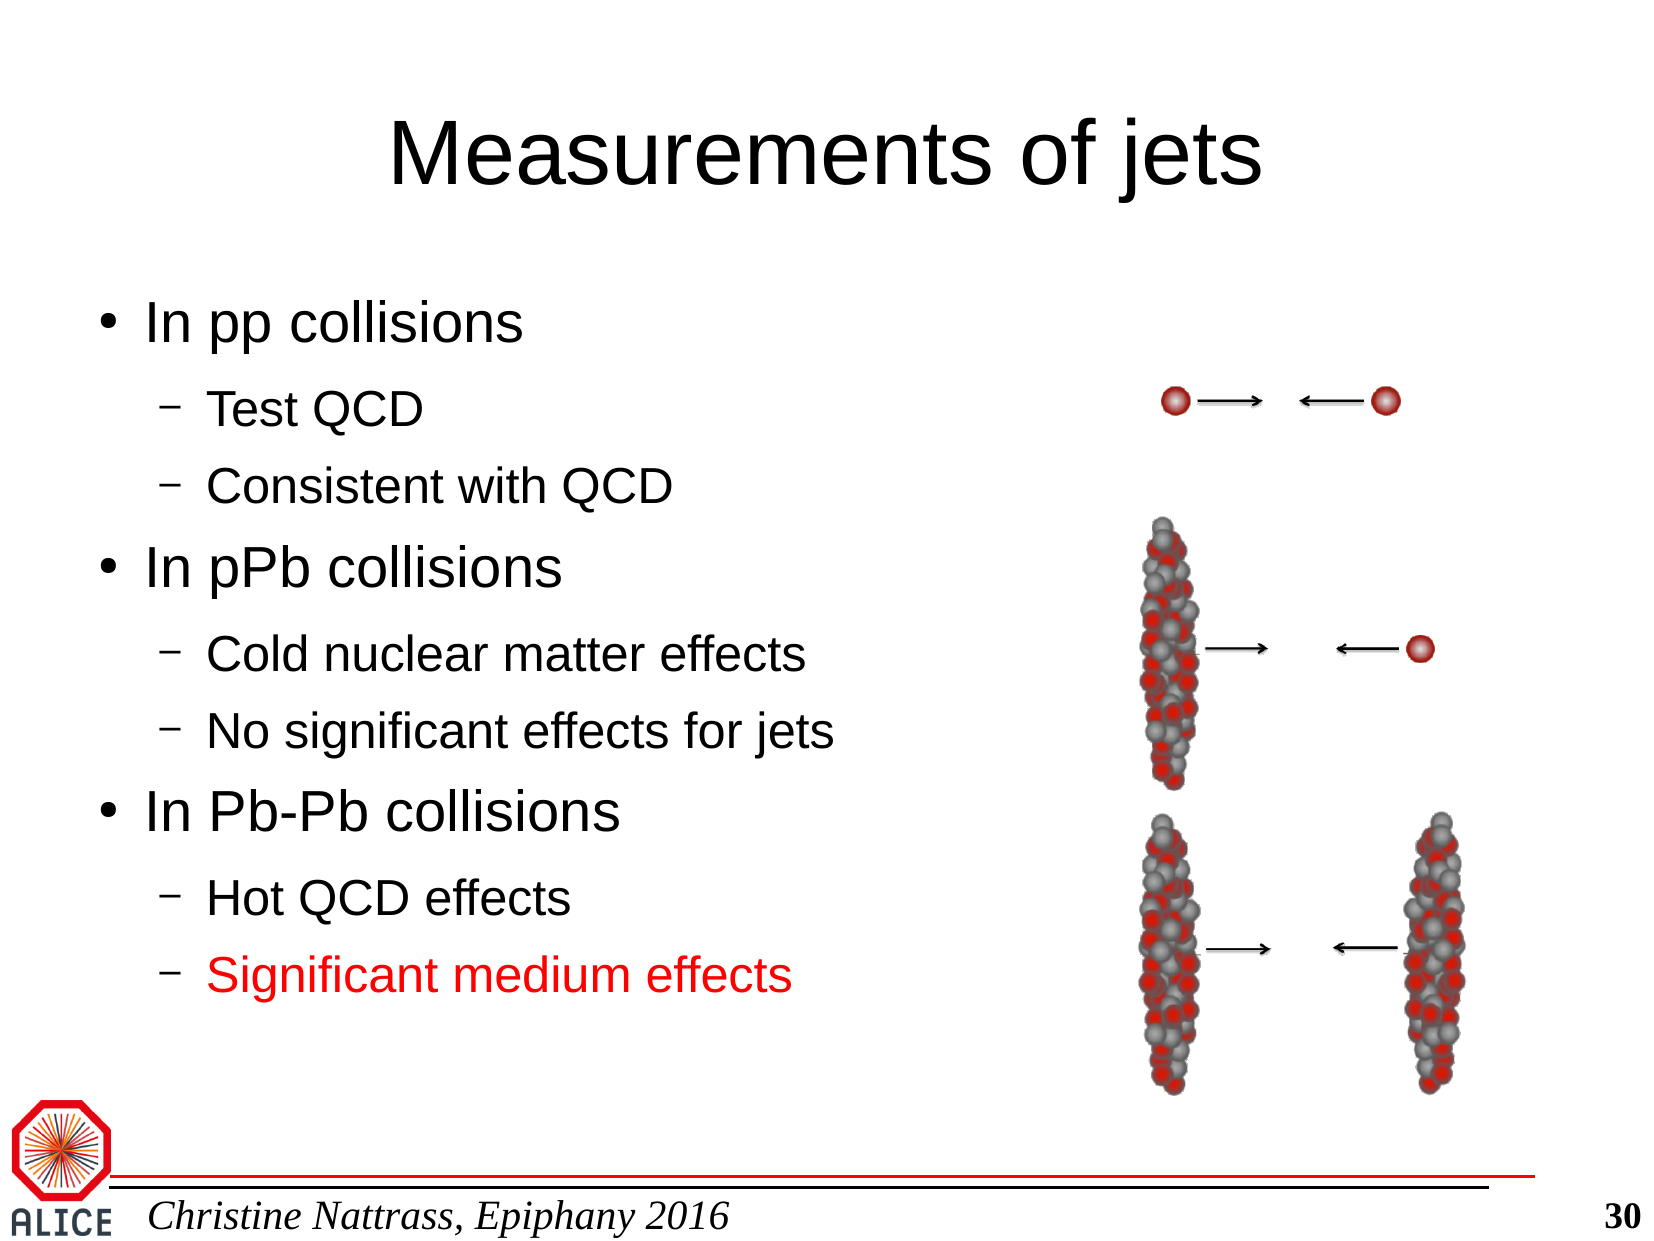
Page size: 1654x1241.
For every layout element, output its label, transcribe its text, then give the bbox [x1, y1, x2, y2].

picture [1319, 809, 1467, 1109]
picture [11, 1100, 111, 1236]
picture [1137, 262, 1438, 806]
picture [1136, 811, 1284, 1111]
title Measurements of jets [82, 49, 1571, 257]
list In pp collisions Test QCD Consistent with QCD In pPb collisions Cold nuclear matter effects No significant effects for jets In Pb-Pb collisions Hot QCD effects Significant medium effects [82, 290, 1538, 1010]
